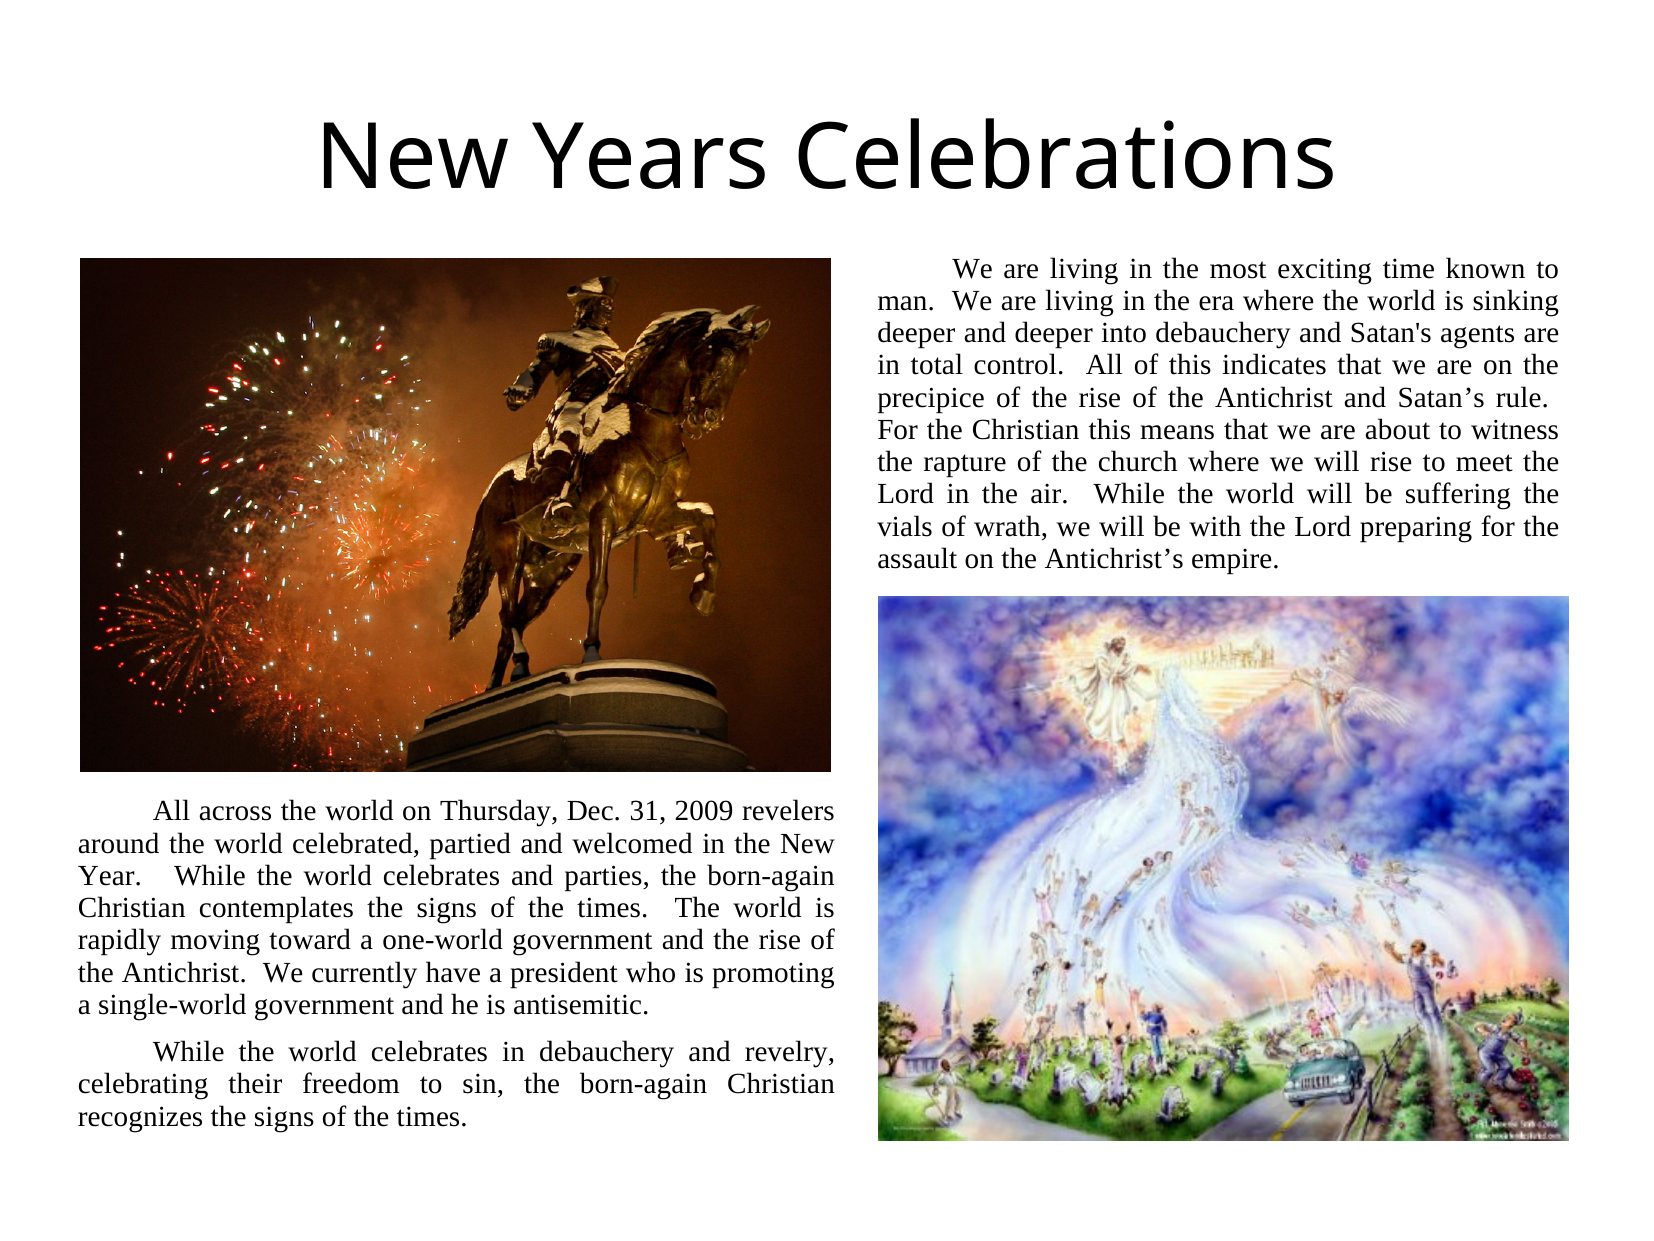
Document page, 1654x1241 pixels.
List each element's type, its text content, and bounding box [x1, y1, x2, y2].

text_box We are living in the most exciting time known to man. We are living in the era where the world is sinking deeper and deeper into debauchery and Satan's agents are in total control. All of this indicates that we are on the precipice of the rise of the Antichrist and Satan’s rule. For the Christian this means that we are about to witness the rapture of the church where we will rise to meet the Lord in the air. While the world will be suffering the vials of wrath, we will be with the Lord preparing for the assault on the Antichrist’s empire. [862, 244, 1576, 583]
text_box All across the world on Thursday, Dec. 31, 2009 revelers around the world celebrated, partied and welcomed in the New Year. While the world celebrates and parties, the born-again Christian contemplates the signs of the times. The world is rapidly moving toward a one-world government and the rise of the Antichrist. We currently have a president who is promoting a single-world government and he is antisemitic. While the world celebrates in debauchery and revelry, celebrating their freedom to sin, the born-again Christian recognizes the signs of the times. [63, 787, 851, 1140]
picture [80, 258, 831, 772]
picture [878, 596, 1569, 1141]
title New Years Celebrations [82, 49, 1571, 257]
